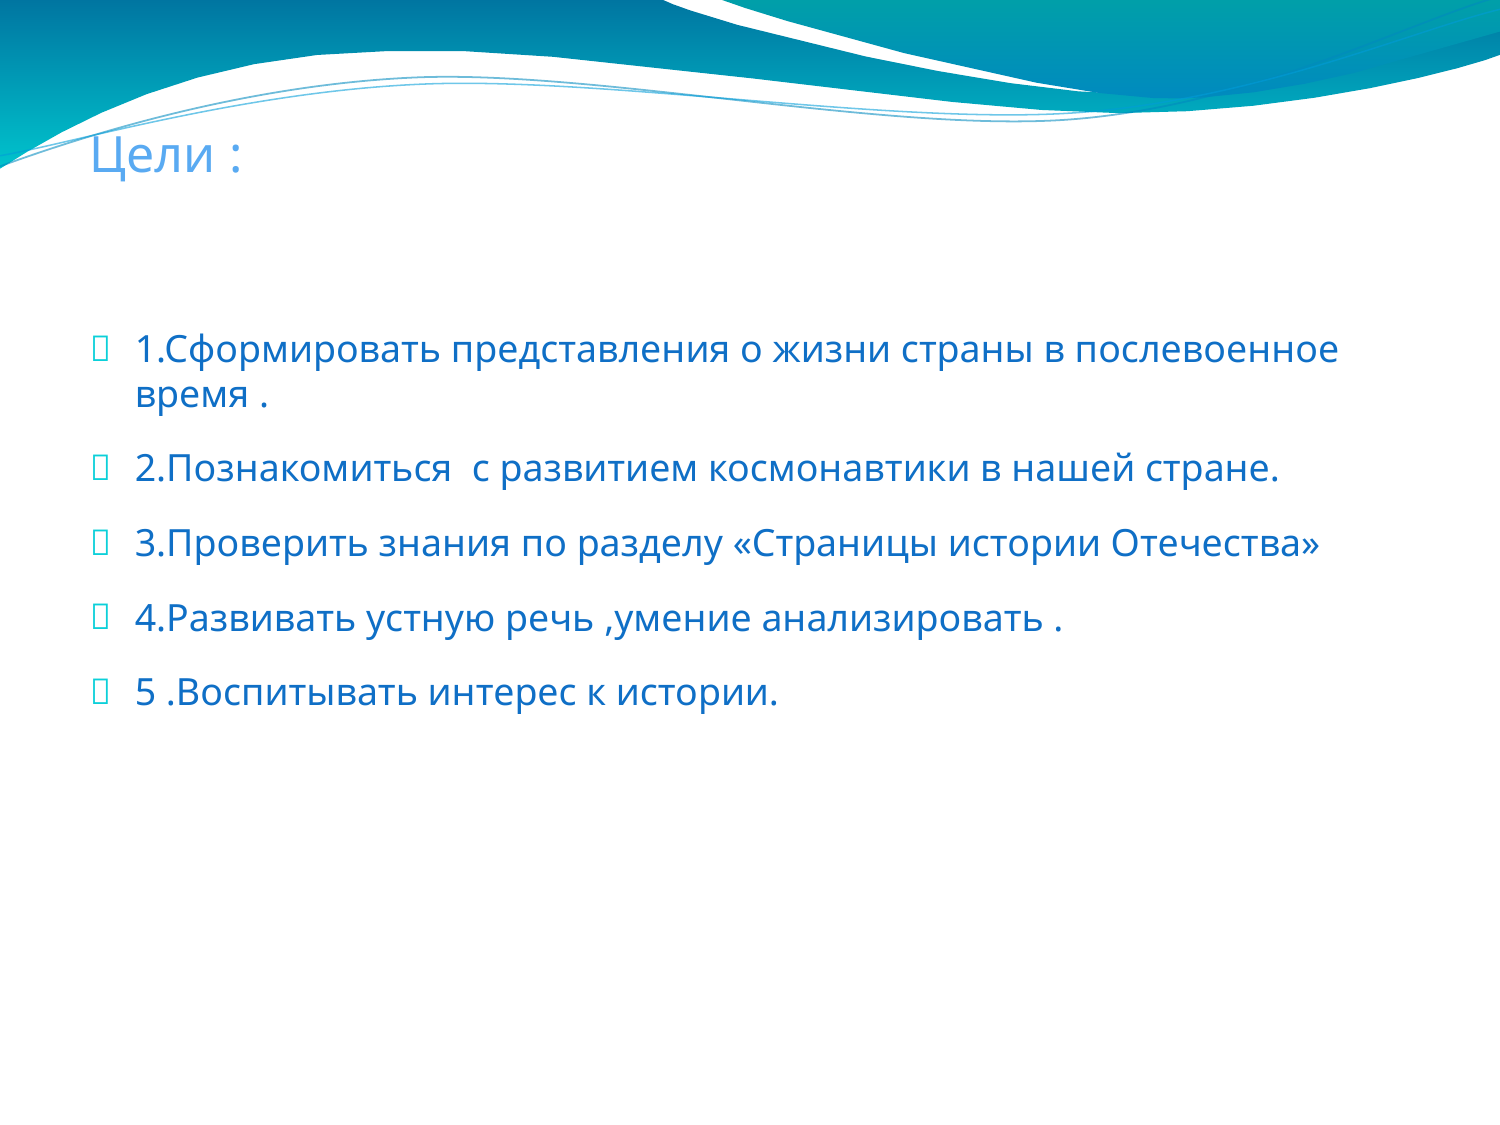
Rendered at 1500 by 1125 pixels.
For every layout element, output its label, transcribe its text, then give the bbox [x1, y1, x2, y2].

list 1.Сформировать представления о жизни страны в послевоенное время . 2.Познакомиться с развитием космонавтики в нашей стране. 3.Проверить знания по разделу «Страницы истории Отечества» 4.Развивать устную речь ,умение анализировать . 5 .Воспитывать интерес к истории. [75, 317, 1425, 1038]
title Цели : [75, 115, 1425, 303]
